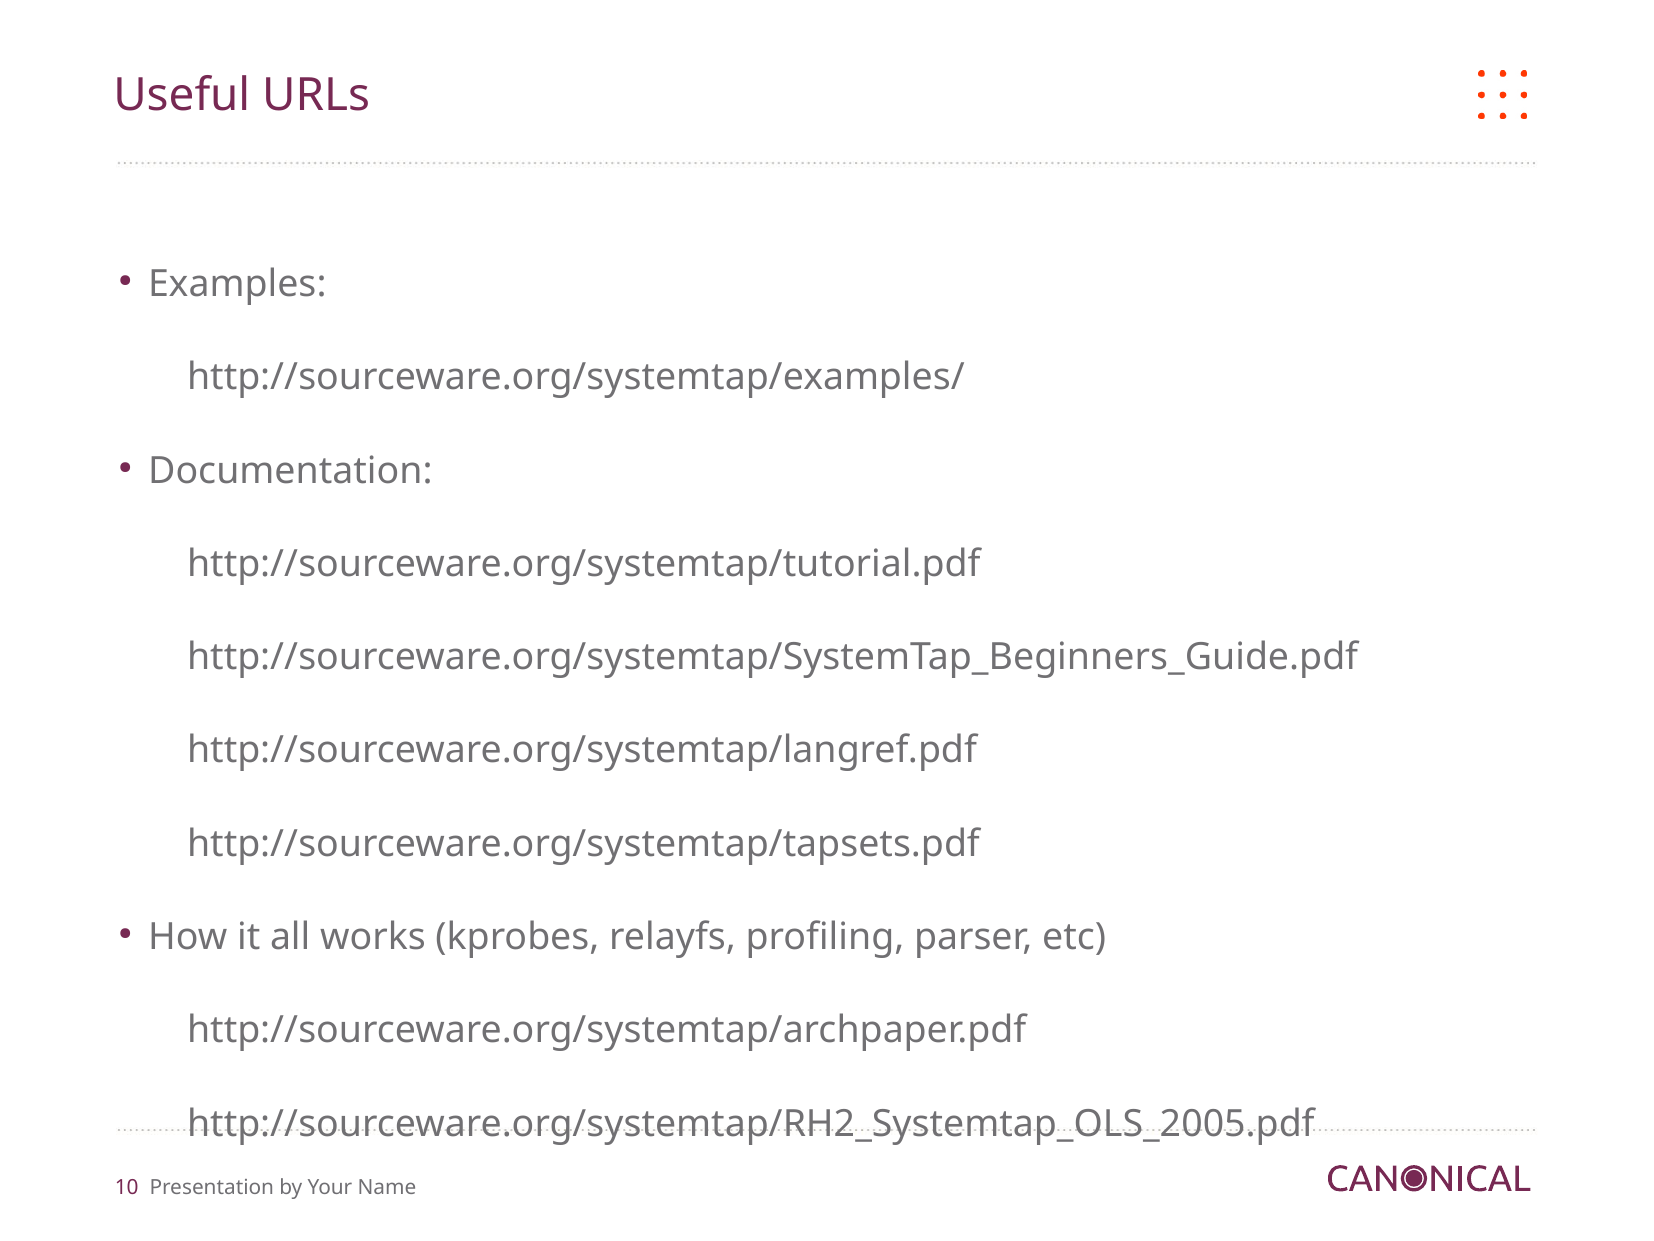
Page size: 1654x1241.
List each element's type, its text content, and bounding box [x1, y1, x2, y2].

text_box Examples: http://sourceware.org/systemtap/examples/ Documentation: http://sourceware.org/systemtap/tutorial.pdf http://sourceware.org/systemtap/SystemTap_Beginners_Guide.pdf http://sourceware.org/systemtap/langref.pdf http://sourceware.org/systemtap/tapsets.pdf How it all works (kprobes, relayfs, profiling, parser, etc) http://sourceware.org/systemtap/archpaper.pdf http://sourceware.org/systemtap/RH2_Systemtap_OLS_2005.pdf [103, 236, 1558, 1241]
title Useful URLs [113, 64, 1382, 122]
picture [116, 160, 1539, 168]
picture [1478, 70, 1527, 119]
